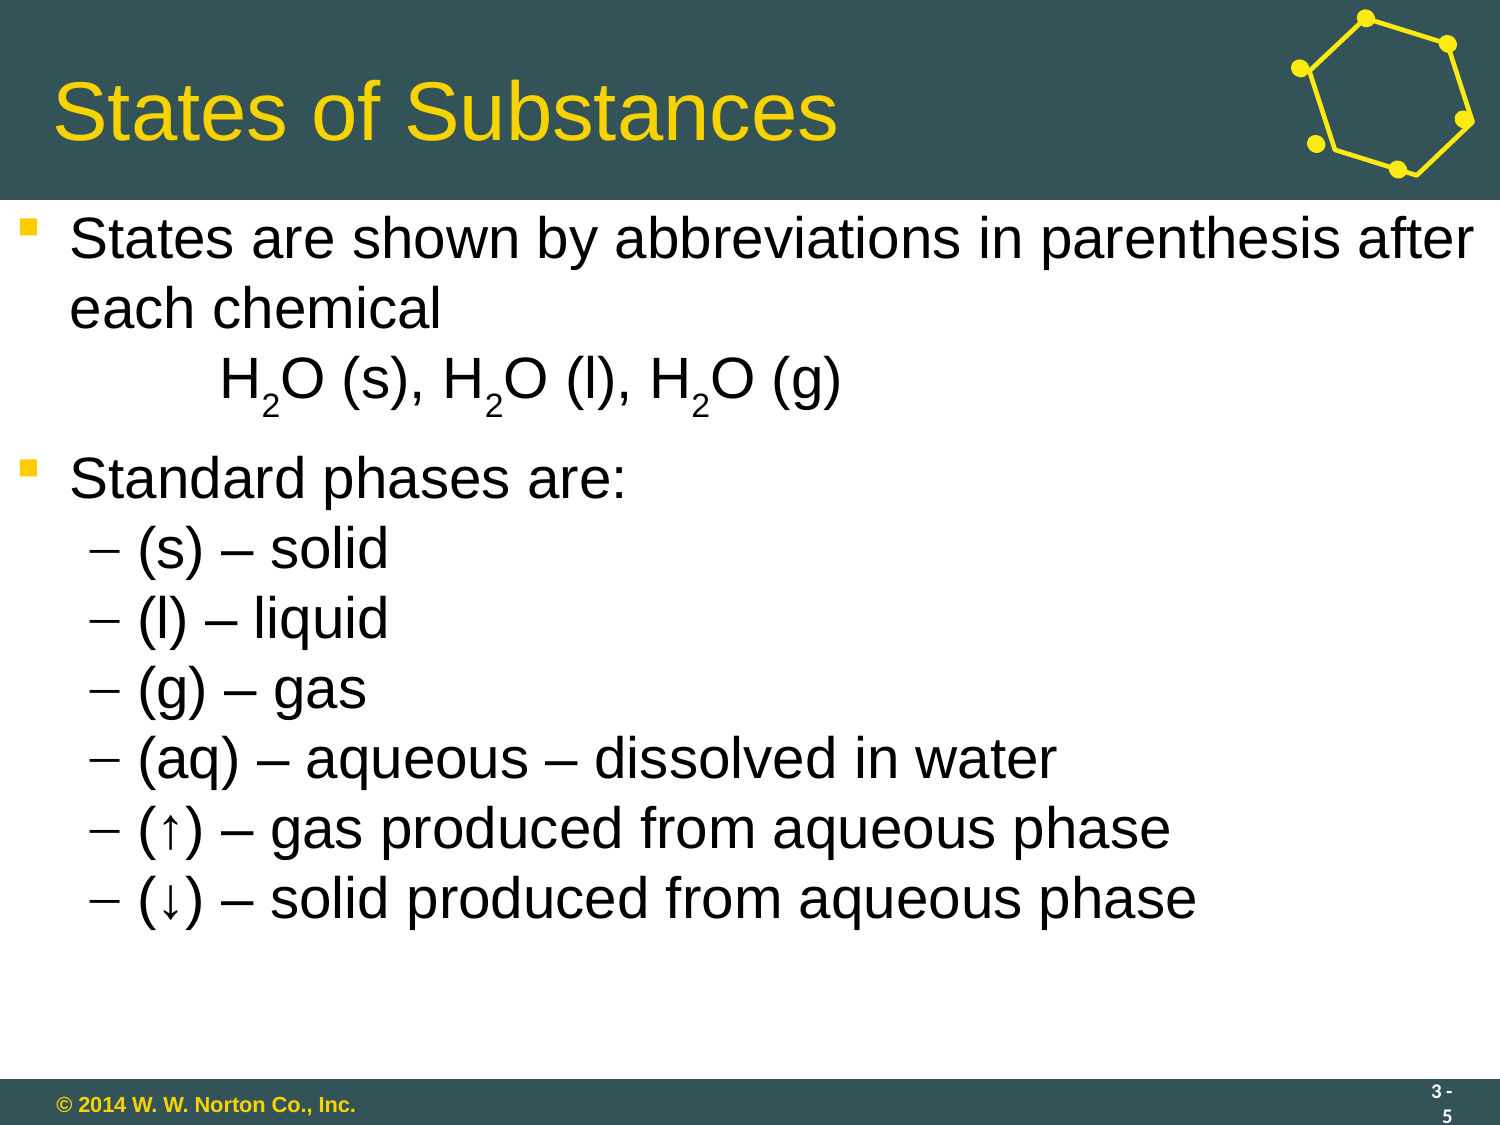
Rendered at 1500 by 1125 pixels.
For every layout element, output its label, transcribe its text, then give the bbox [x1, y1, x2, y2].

text_box States are shown by abbreviations in parenthesis after each chemical H2O (s), H2O (l), H2O (g) Standard phases are: (s) – solid (l) – liquid (g) – gas (aq) – aqueous – dissolved in water (↑) – gas produced from aqueous phase (↓) – solid produced from aqueous phase [0, 105, 1500, 1081]
title States of Substances [37, 19, 1118, 105]
slide_number 3 - <number> [1411, 1086, 1468, 1119]
